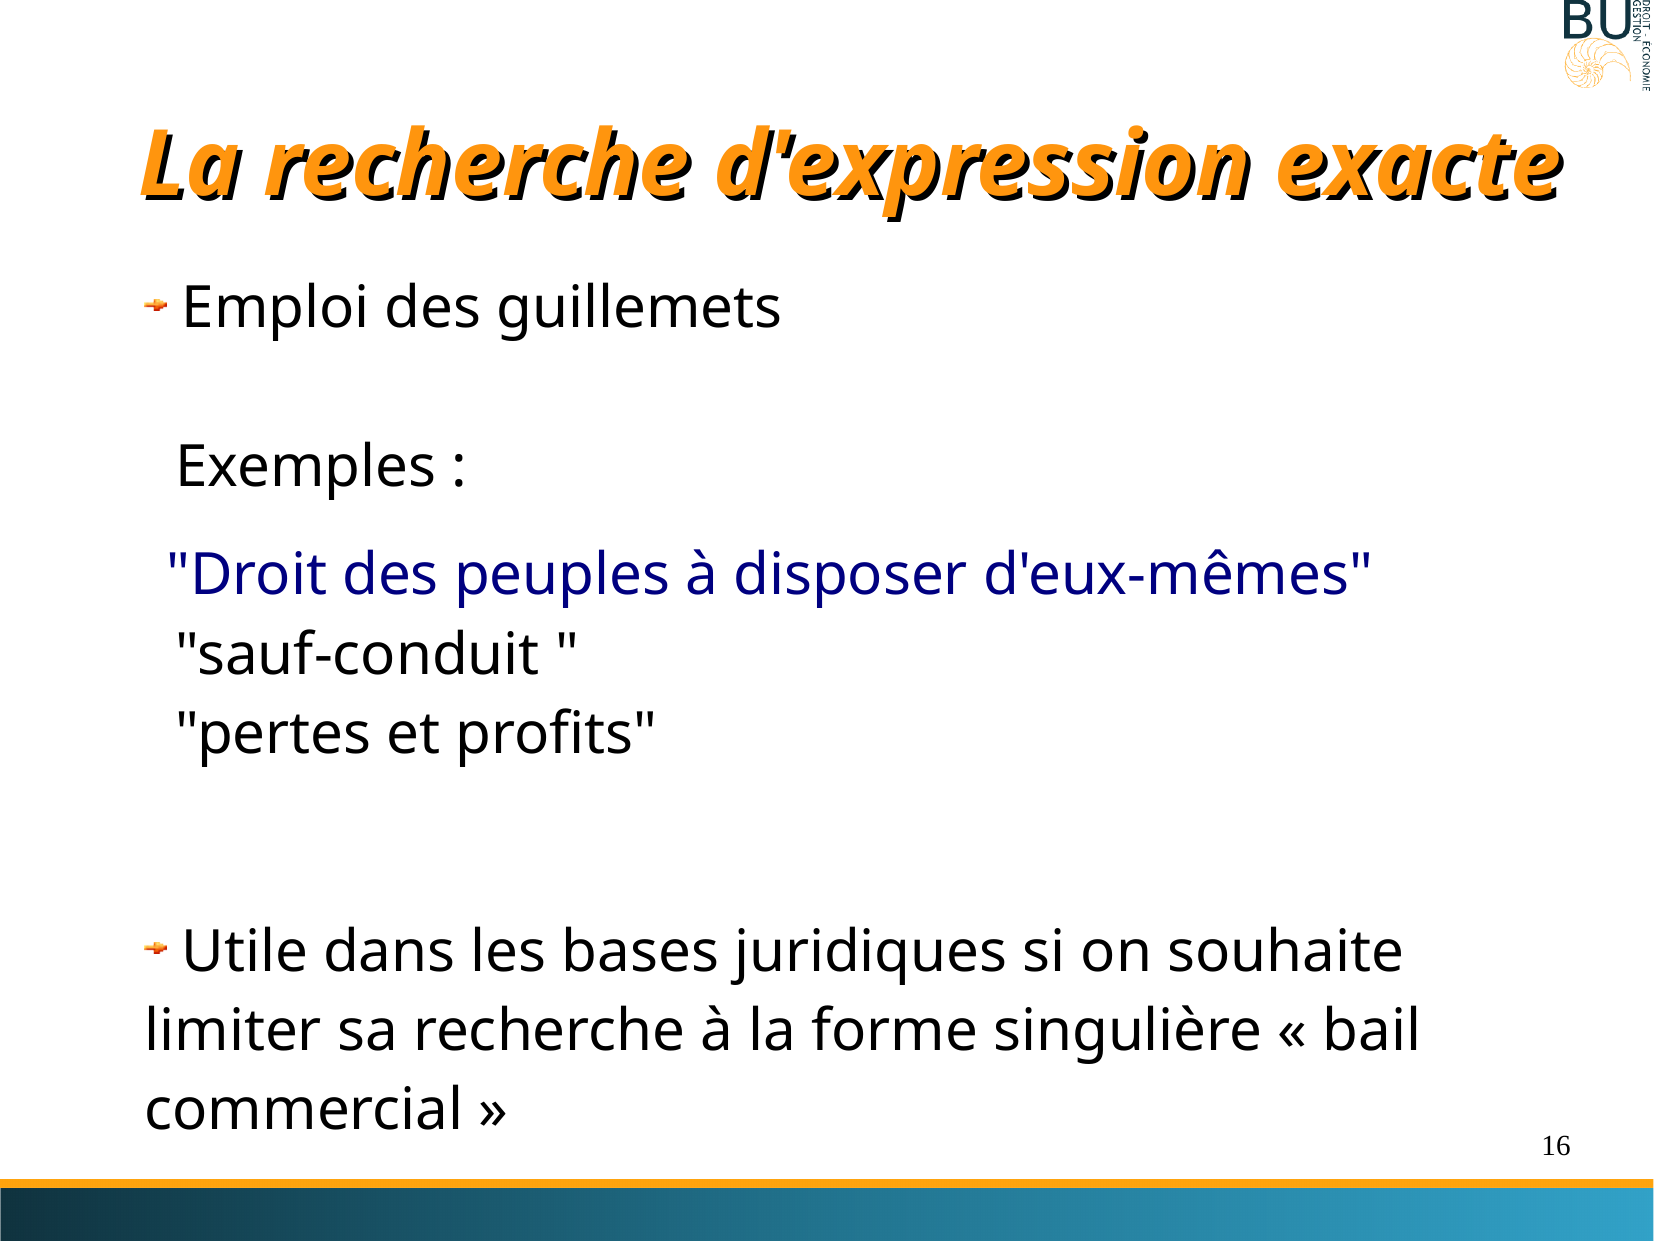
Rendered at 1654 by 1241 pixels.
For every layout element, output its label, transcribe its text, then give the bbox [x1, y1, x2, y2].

list Emploi des guillemets Exemples : "Droit des peuples à disposer d'eux-mêmes" "sauf-conduit " "pertes et profits" Utile dans les bases juridiques si on souhaite limiter sa recherche à la forme singulière « bail commercial » [144, 265, 1536, 1032]
picture [0, 1179, 1654, 1241]
picture [1564, 0, 1652, 91]
title La recherche d'expression exacte [94, 11, 1607, 308]
